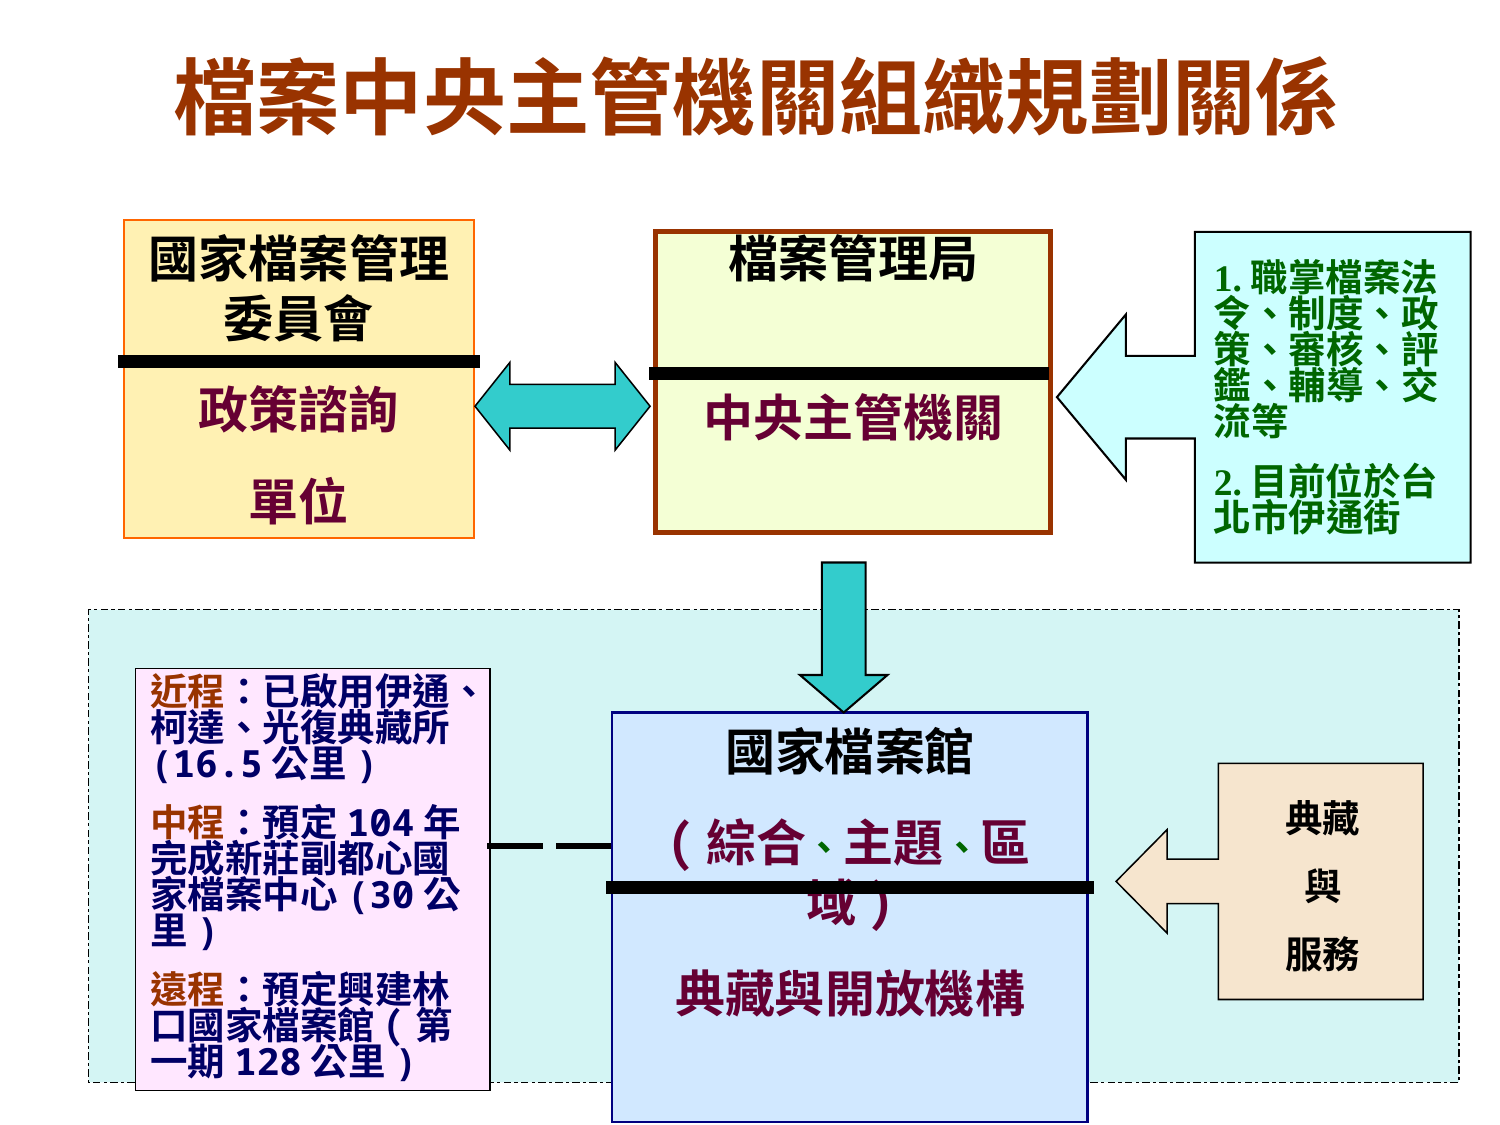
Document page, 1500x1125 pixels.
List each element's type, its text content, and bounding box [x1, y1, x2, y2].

text_box 國家檔案管理委員會 政策諮詢 單位 [123, 368, 474, 538]
text_box 國家檔案館 (綜合、主題、區域) 典藏與開放機構 [612, 712, 1088, 881]
text_box 典藏 與 服務 [1234, 786, 1412, 985]
text_box 1.職掌檔案法令、制度、政策、審核、評鑑、輔導、交流等 2.目前位於台北市伊通街 [1198, 255, 1471, 547]
text_box 檔案管理局 中央主管機關 [655, 231, 1051, 533]
text_box 國家檔案管理委員會 政策諮詢 單位 [123, 219, 474, 355]
text_box [1056, 231, 1471, 563]
text_box 近程：已啟用伊通、柯達、光復典藏所(16.5公里) 中程：預定104年完成新莊副都心國家檔案中心(30公里) 遠程：預定興建林口國家檔案館(第一期128公里) [135, 668, 490, 1091]
text_box [88, 562, 1459, 1083]
text_box 檔案中央主管機關組織規劃關係 [125, 37, 1388, 153]
text_box 國家檔案館 (綜合、主題、區域) 典藏與開放機構 [612, 894, 1088, 1122]
text_box [474, 362, 651, 451]
